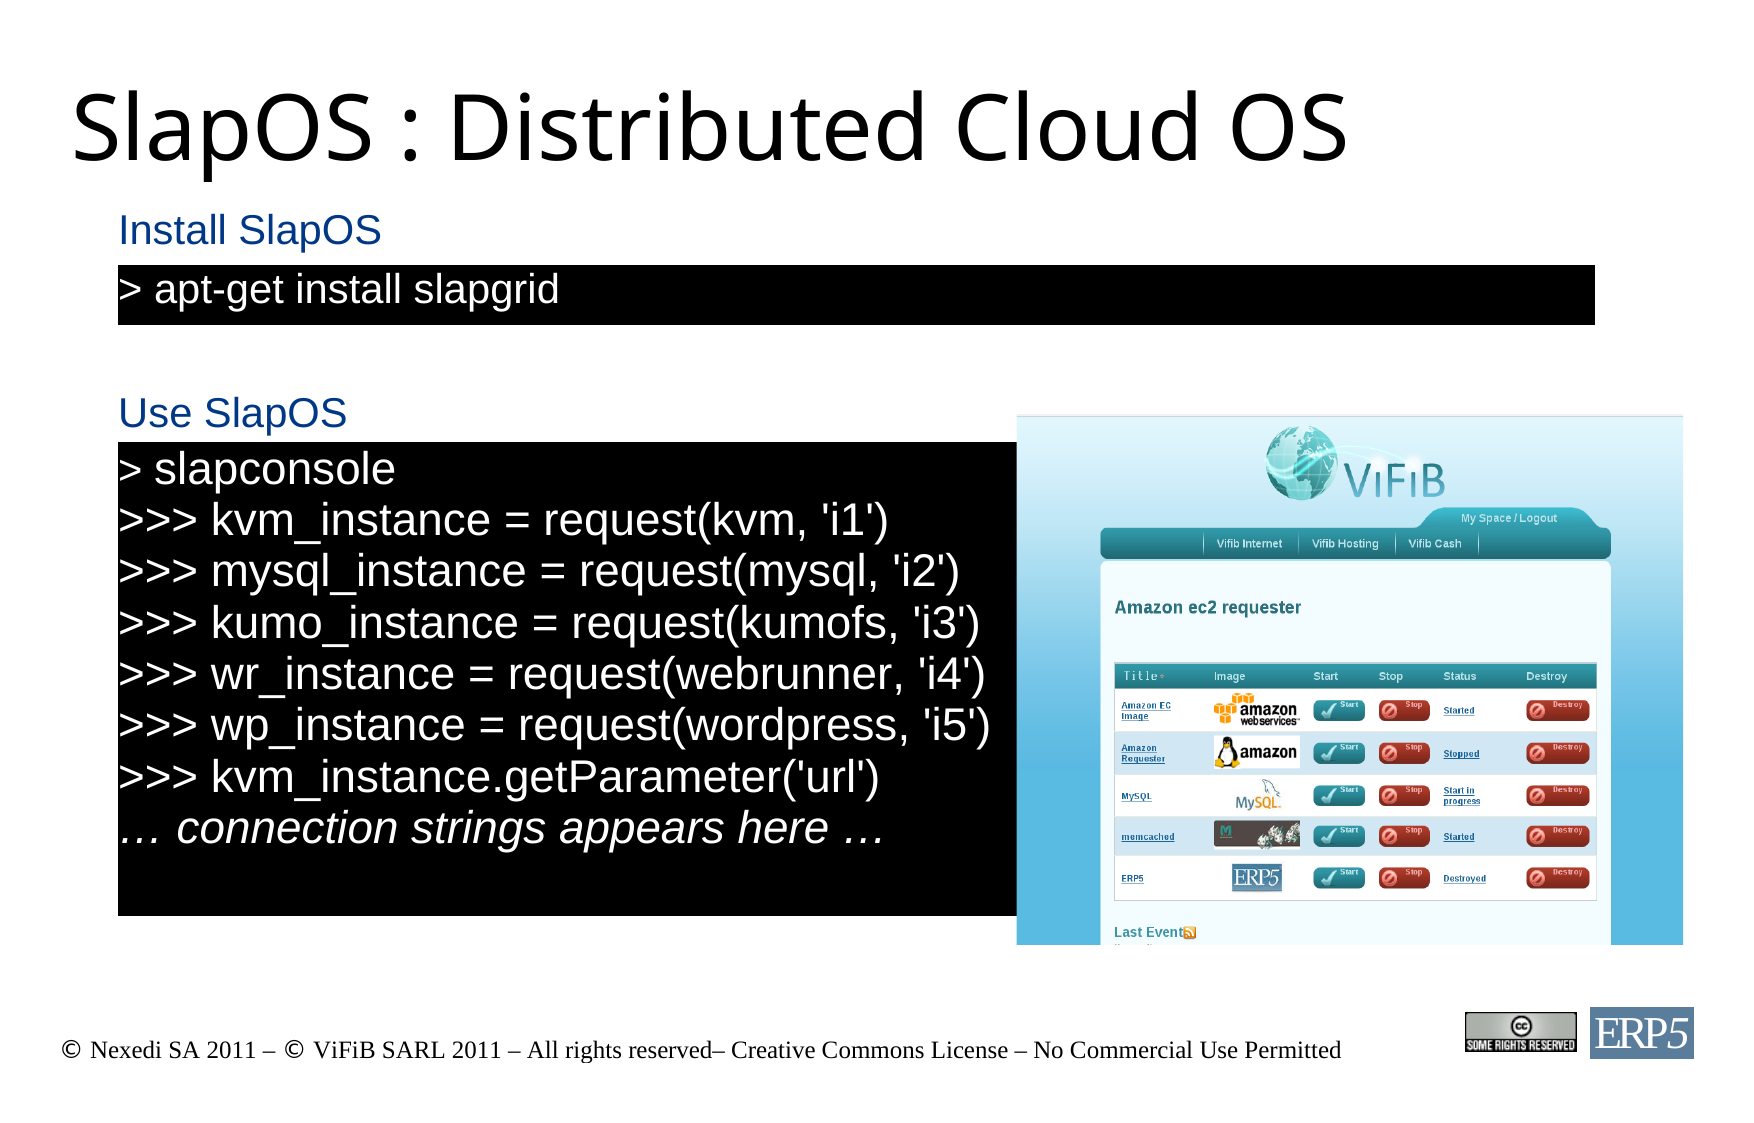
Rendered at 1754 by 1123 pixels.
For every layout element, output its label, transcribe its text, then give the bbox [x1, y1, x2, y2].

title SlapOS : Distributed Cloud OS [71, 63, 1707, 187]
text_box Install SlapOS [118, 206, 401, 254]
picture [1016, 413, 1684, 945]
text_box > apt-get install slapgrid [118, 265, 1595, 325]
text_box > slapconsole >>> kvm_instance = request(kvm, 'i1') >>> mysql_instance = request(mysql, 'i2') >>> kumo_instance = request(kumofs, 'i3') >>> wr_instance = request(webrunner, 'i4') >>> wp_instance = request(wordpress, 'i5') >>> kvm_instance.getParameter('url') … connection strings appears here … [118, 442, 1016, 916]
text_box Use SlapOS [118, 389, 401, 437]
picture [1465, 1012, 1577, 1052]
